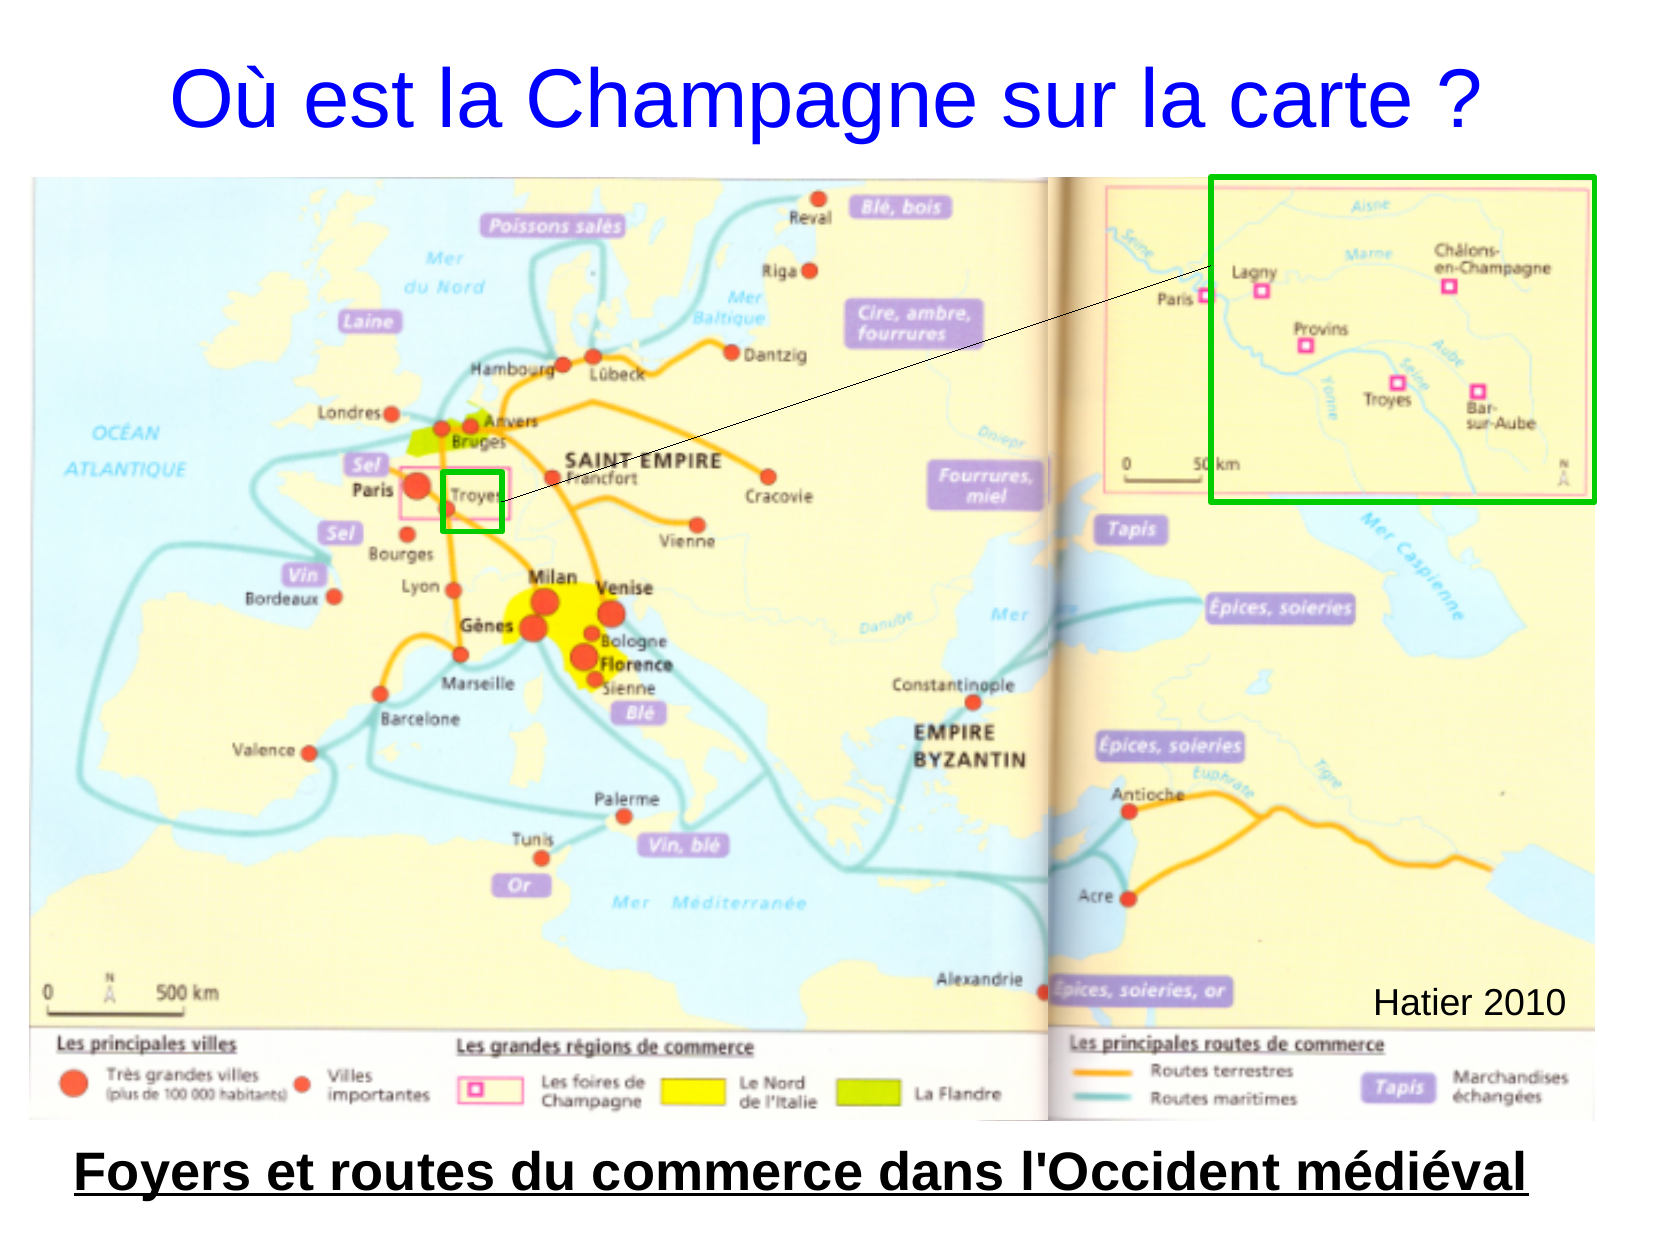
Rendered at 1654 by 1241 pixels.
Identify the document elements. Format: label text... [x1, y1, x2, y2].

text_box Hatier 2010 [1358, 974, 1625, 1032]
title Où est la Champagne sur la carte ? [29, 50, 1625, 148]
picture [29, 177, 1595, 1121]
text_box Foyers et routes du commerce dans l'Occident médiéval [59, 1133, 1595, 1211]
picture [1214, 180, 1592, 499]
